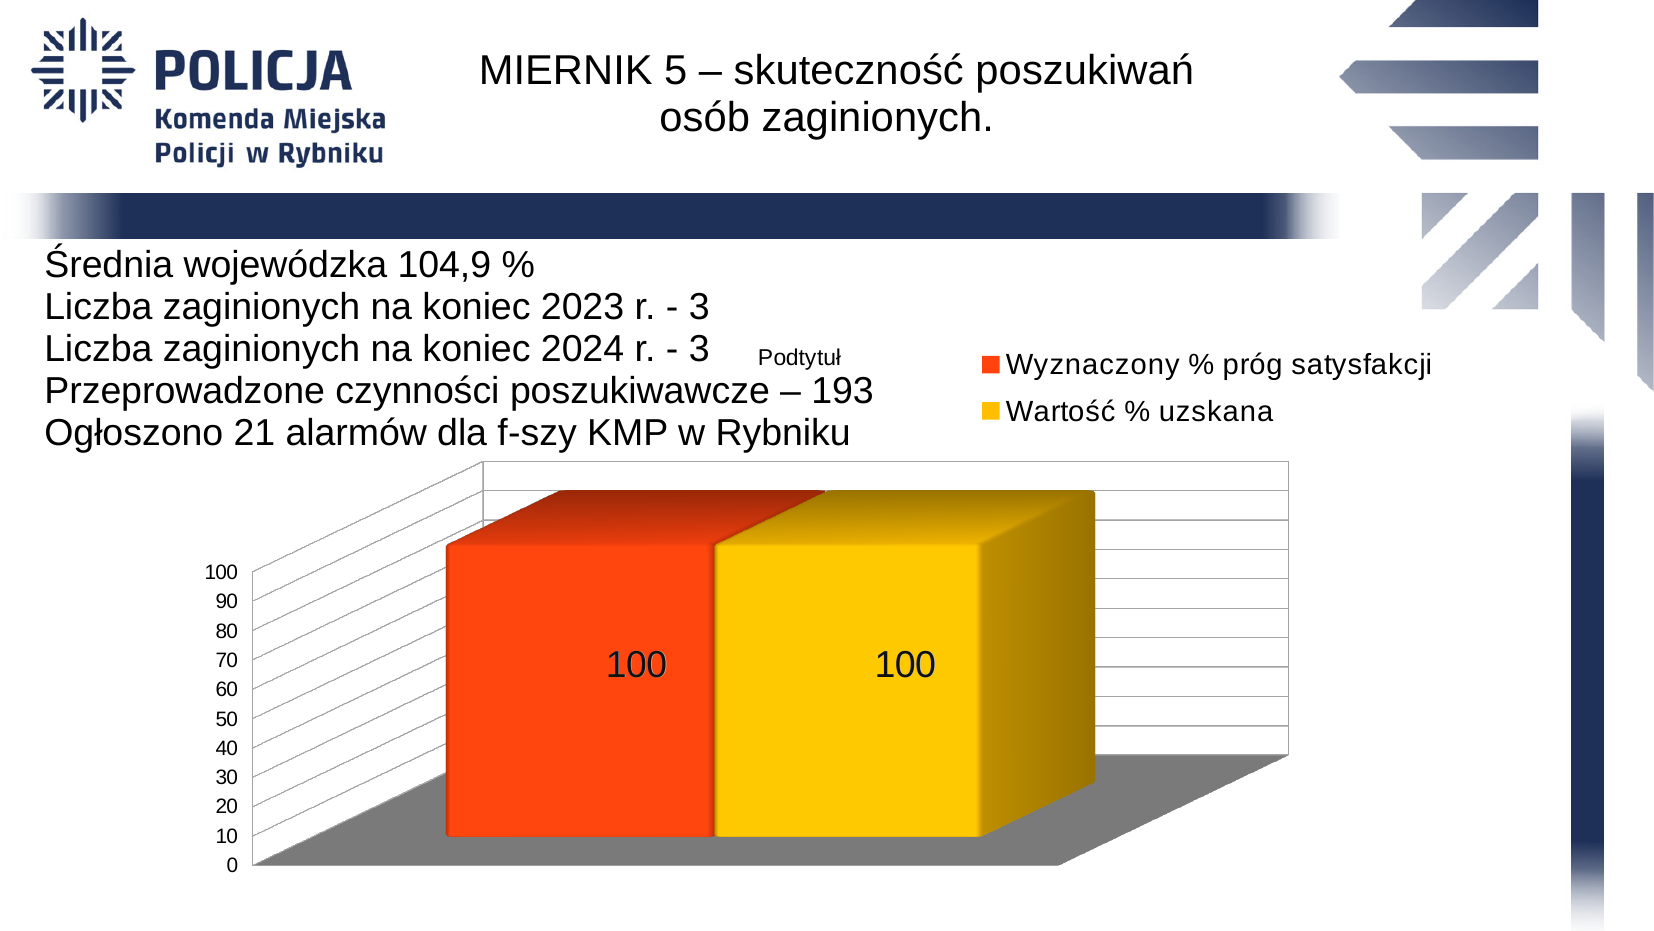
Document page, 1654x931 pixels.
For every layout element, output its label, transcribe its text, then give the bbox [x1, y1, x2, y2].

chart [118, 324, 1481, 916]
title MIERNIK 5 – skuteczność poszukiwań osób zaginionych. [82, 5, 1571, 225]
text_box Średnia wojewódzka 104,9 % Liczba zaginionych na koniec 2023 r. - 3 Liczba zaginionych na koniec 2024 r. - 3 Przeprowadzone czynności poszukiwawcze – 193 Ogłoszono 21 alarmów dla f-szy KMP w Rybniku [29, 236, 945, 461]
picture [0, 0, 1654, 931]
